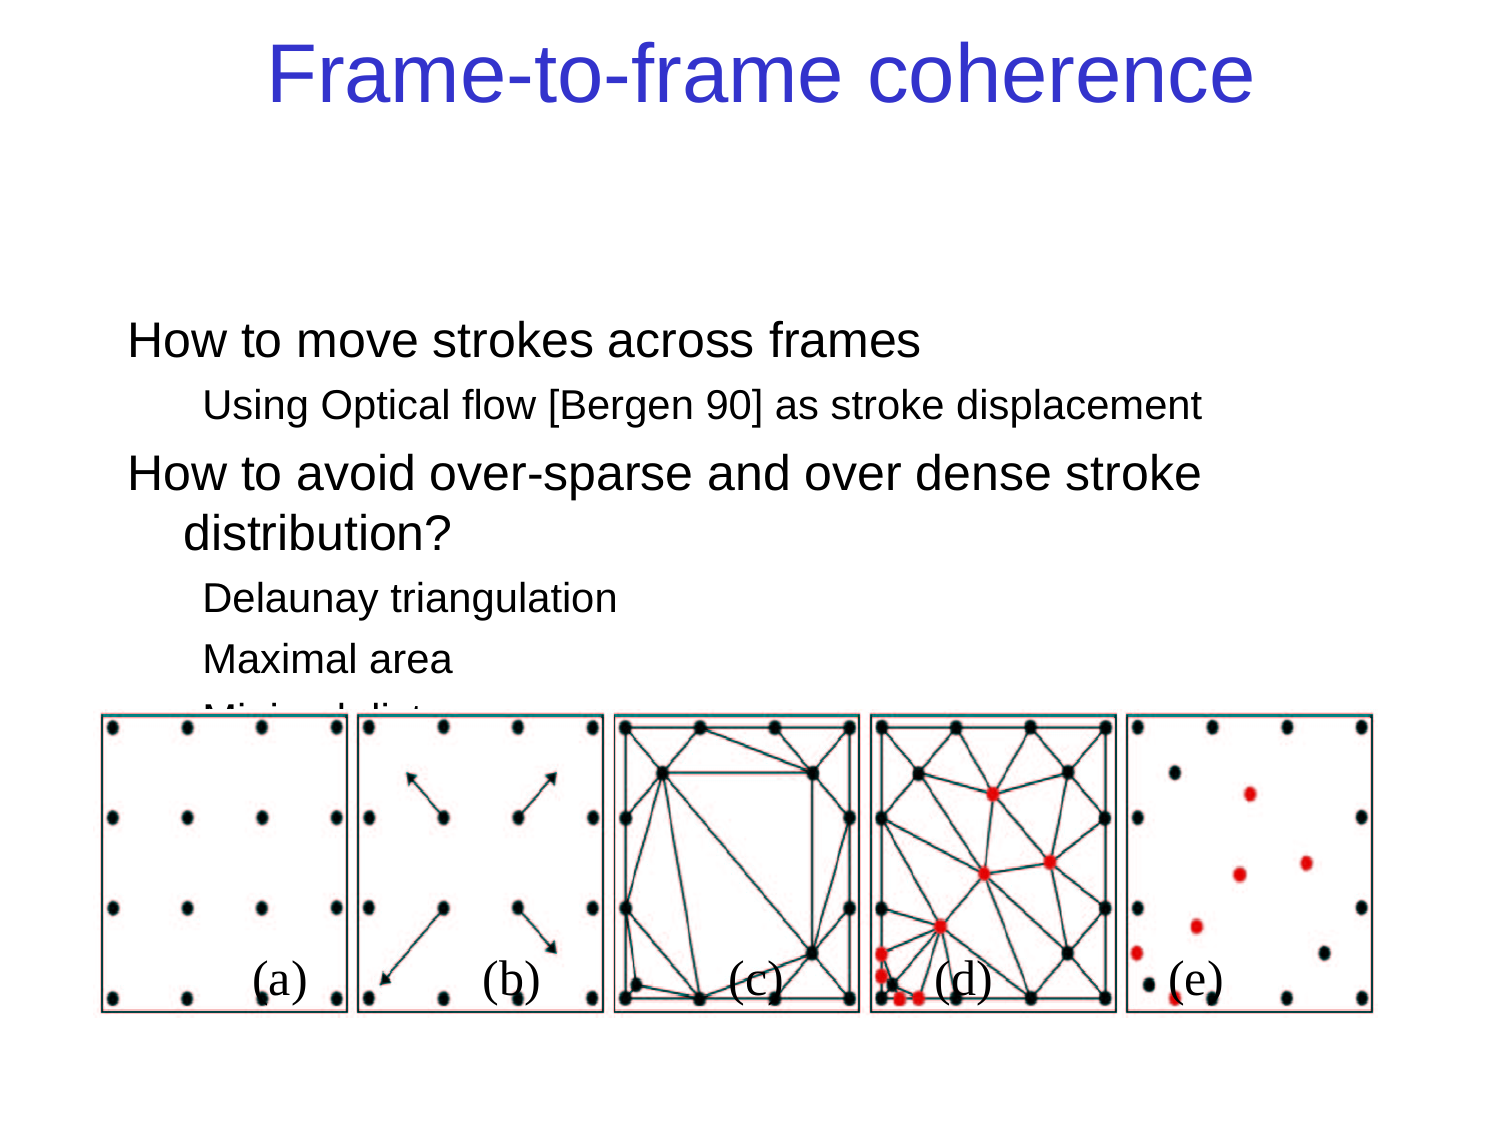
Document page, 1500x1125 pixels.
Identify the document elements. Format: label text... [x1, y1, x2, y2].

picture [93, 709, 1378, 1018]
text_box (a) (b) (c) (d) (e) [124, 937, 1338, 1013]
title Frame-to-frame coherence [123, 0, 1399, 138]
list How to move strokes across frames Using Optical flow [Bergen 90] as stroke displacement How to avoid over-sparse and over dense stroke distribution? Delaunay triangulation Maximal area Minimal distance [112, 299, 1500, 931]
